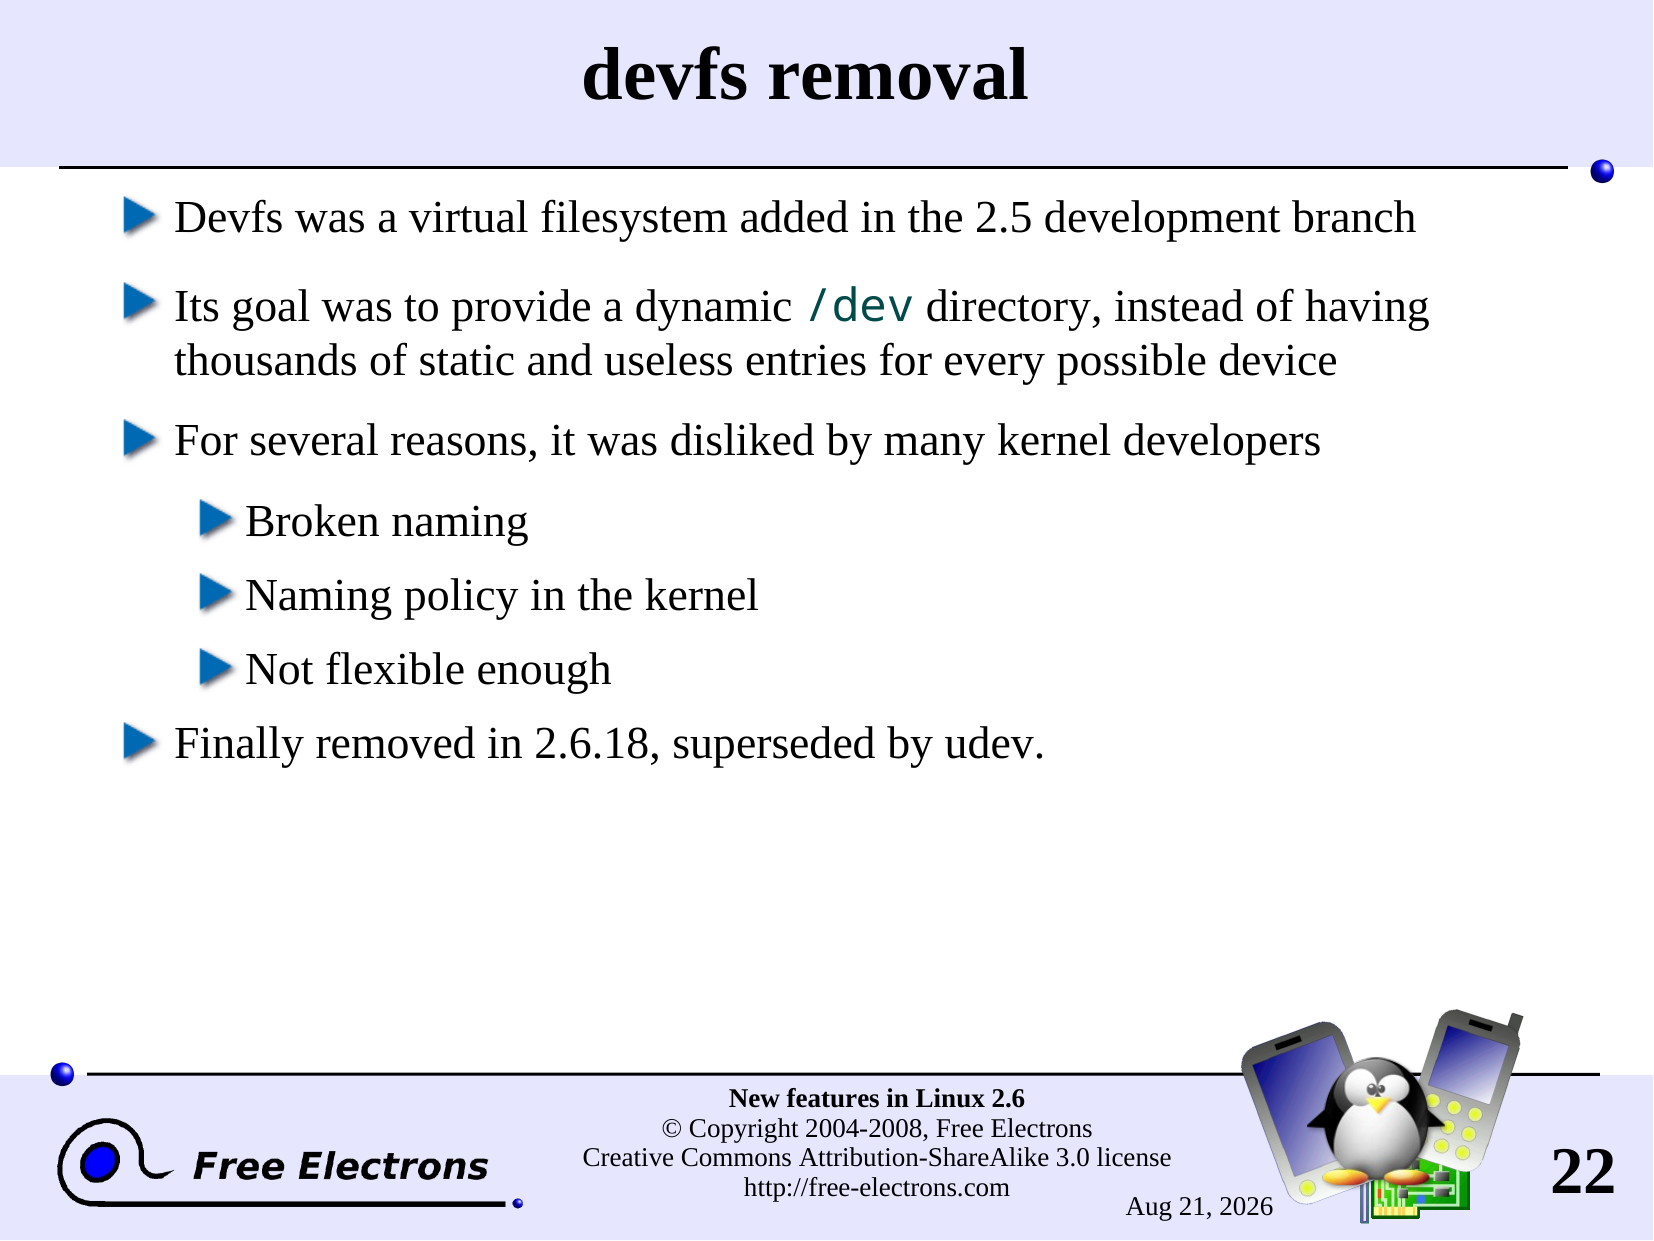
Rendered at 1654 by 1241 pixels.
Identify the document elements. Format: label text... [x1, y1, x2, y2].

list Devfs was a virtual filesystem added in the 2.5 development branch Its goal was to provide a dynamic /dev directory, instead of having thousands of static and useless entries for every possible device For several reasons, it was disliked by many kernel developers Broken naming Naming policy in the kernel Not flexible enough Finally removed in 2.6.18, superseded by udev. [103, 191, 1516, 1042]
picture [50, 1107, 527, 1216]
picture [1225, 1007, 1538, 1241]
title devfs removal [60, 25, 1551, 124]
